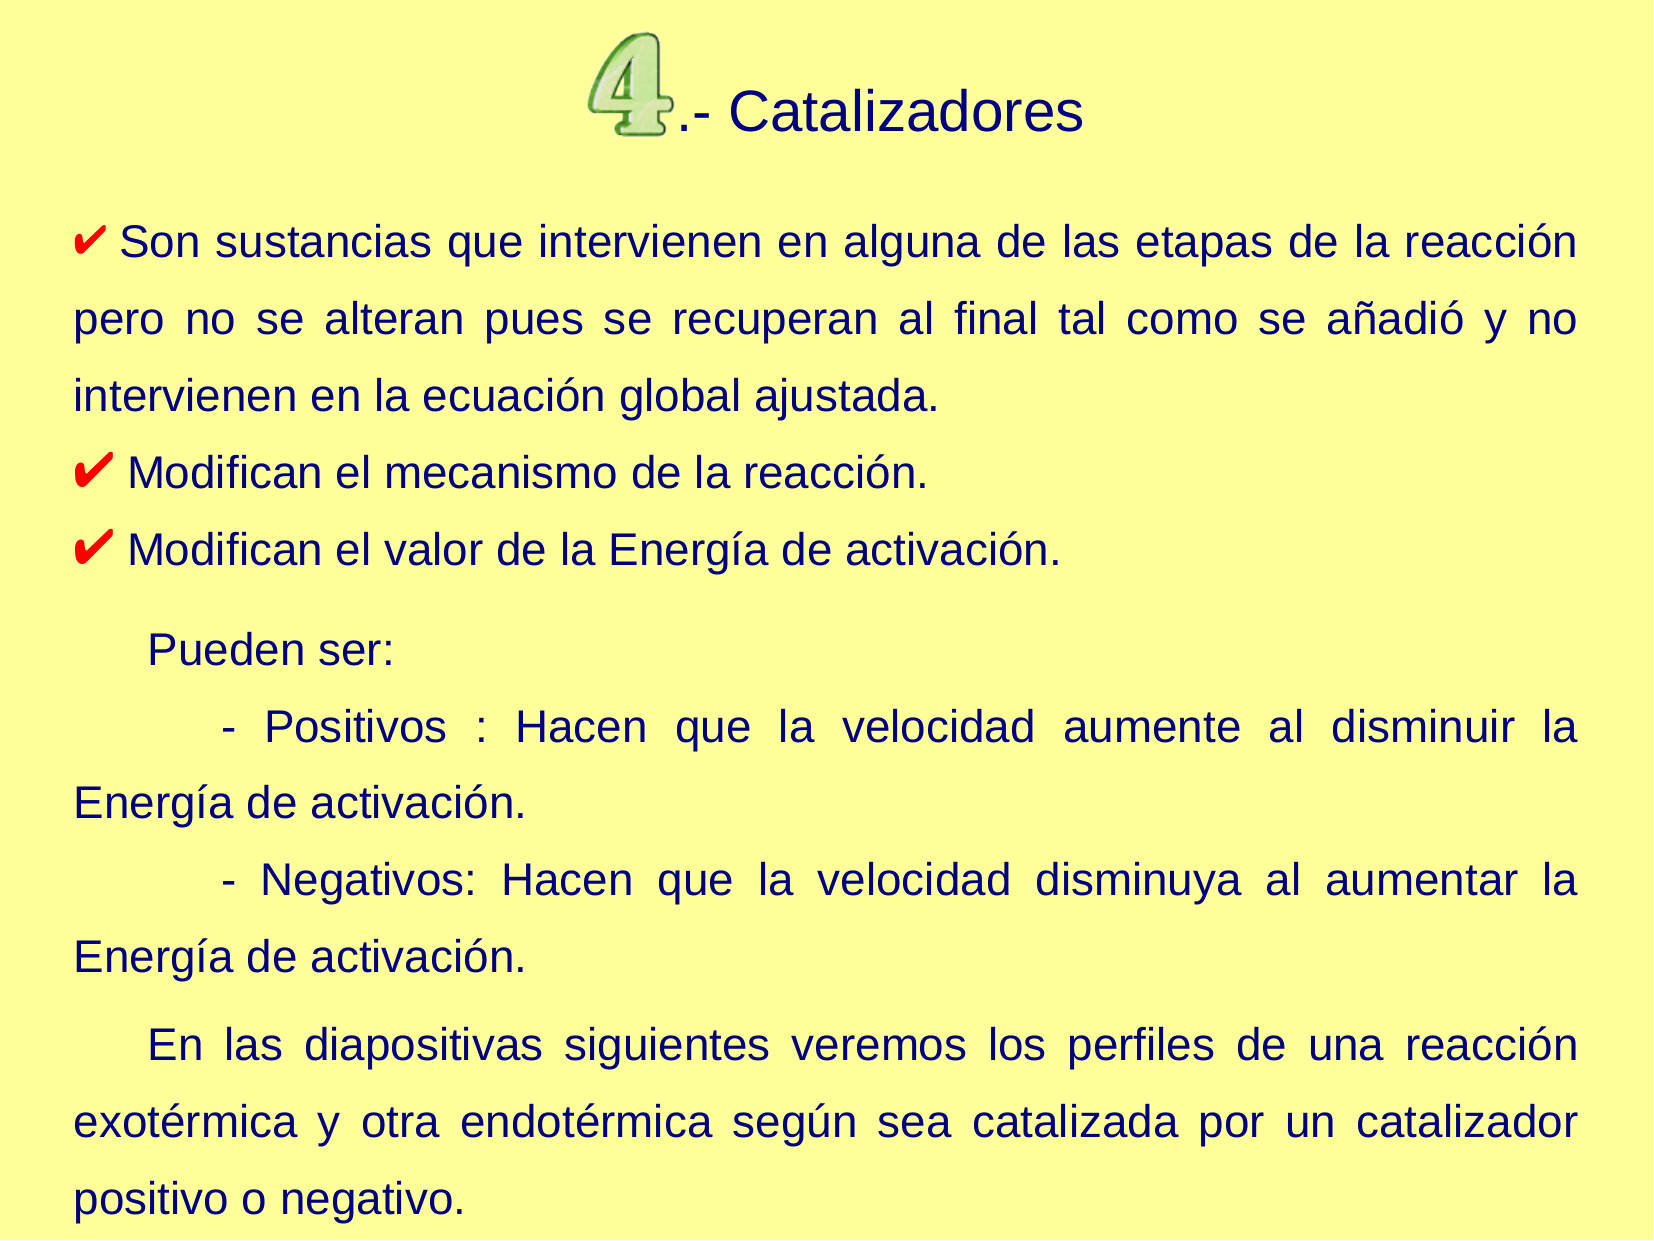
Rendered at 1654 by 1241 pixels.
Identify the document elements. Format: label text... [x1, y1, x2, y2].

text_box Son sustancias que intervienen en alguna de las etapas de la reacción pero no se alteran pues se recuperan al final tal como se añadió y no intervienen en la ecuación global ajustada. Modifican el mecanismo de la reacción. Modifican el valor de la Energía de activación. [59, 183, 1595, 556]
text_box Pueden ser: - Positivos : Hacen que la velocidad aumente al disminuir la Energía de activación. - Negativos: Hacen que la velocidad disminuya al aumentar la Energía de activación. [59, 590, 1595, 963]
picture [564, 16, 686, 142]
text_box En las diapositivas siguientes veremos los perfiles de una reacción exotérmica y otra endotérmica según sea catalizada por un catalizador positivo o negativo. [59, 986, 1595, 1206]
text_box .- Catalizadores [661, 70, 1252, 151]
